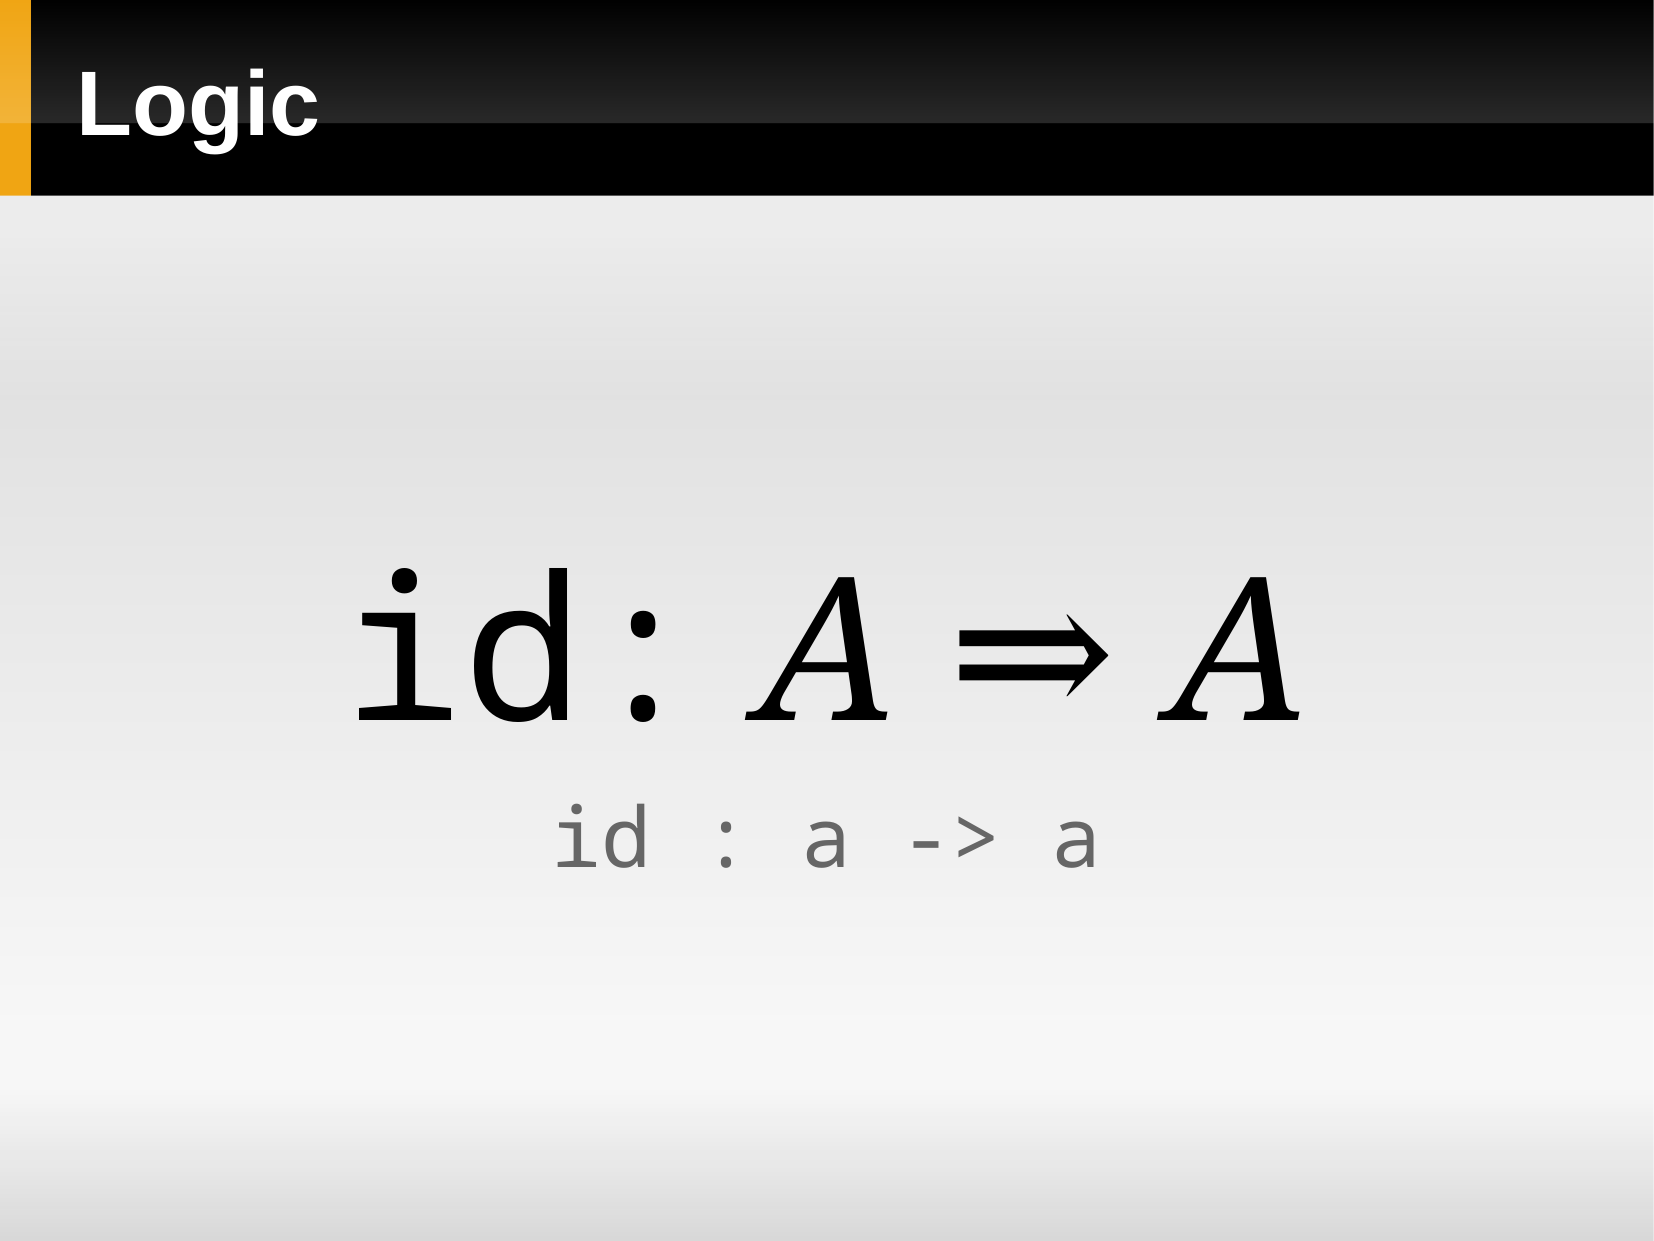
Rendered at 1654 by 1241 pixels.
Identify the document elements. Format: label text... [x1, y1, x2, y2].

picture [0, 0, 1654, 1241]
subtitle id: A ⇒ A id : a -> a [82, 297, 1571, 1102]
title Logic [76, 0, 1565, 208]
